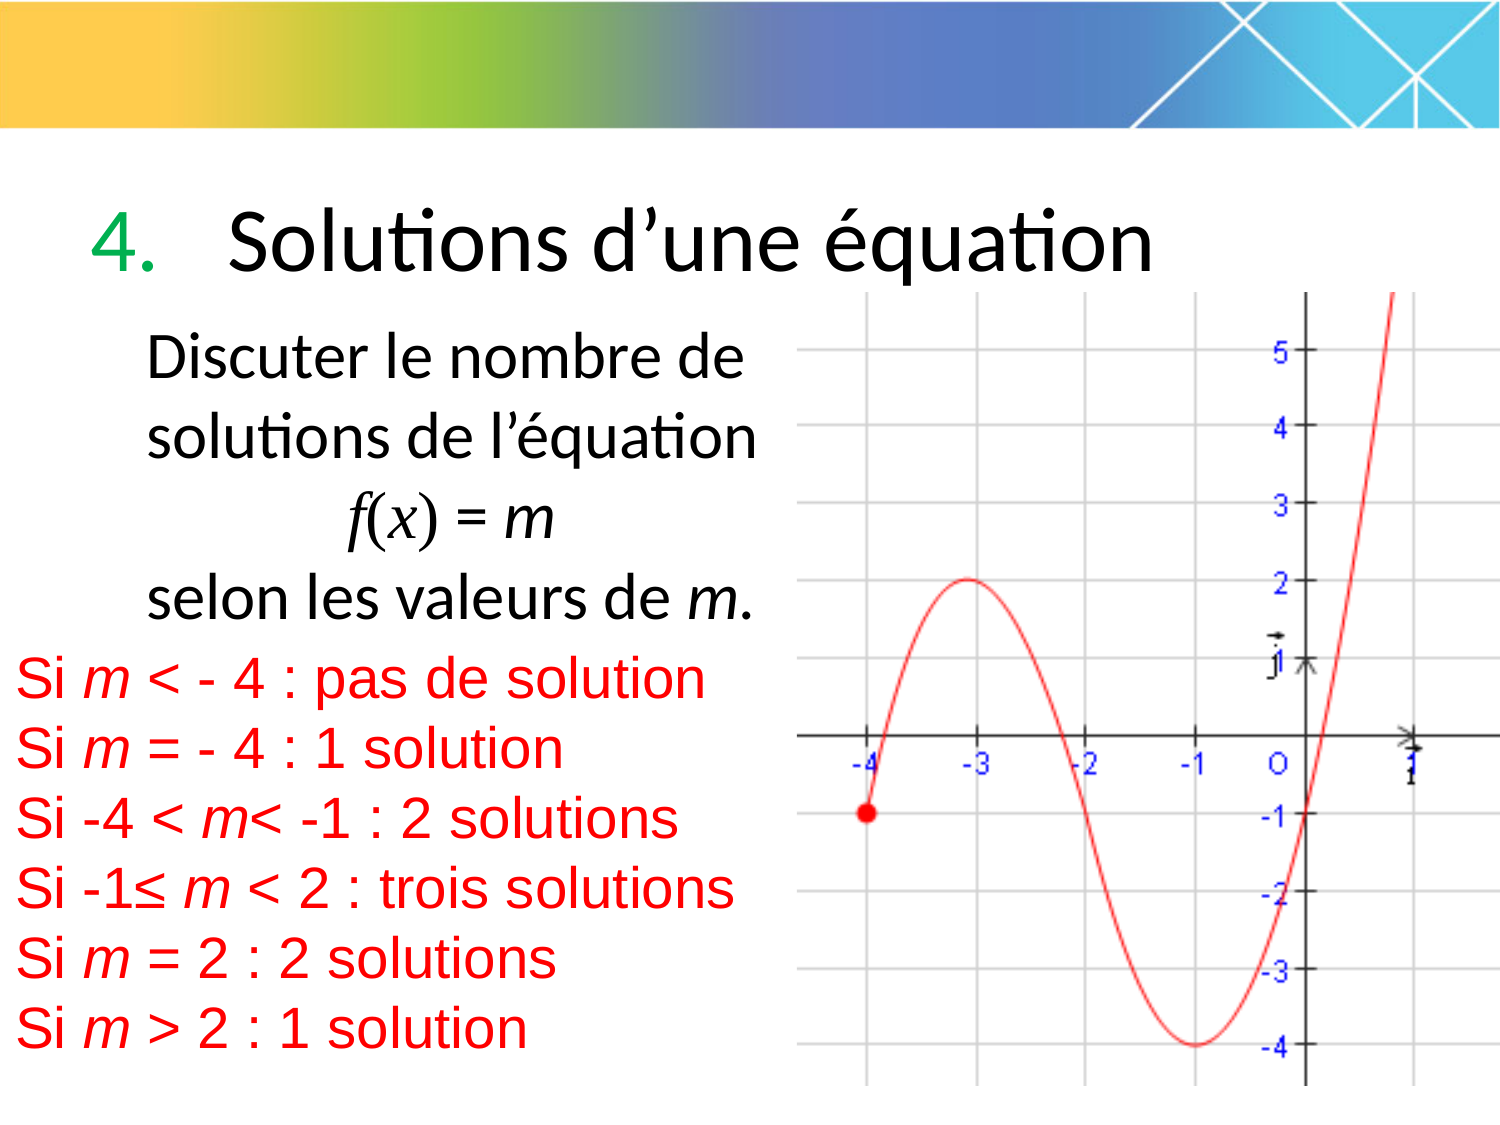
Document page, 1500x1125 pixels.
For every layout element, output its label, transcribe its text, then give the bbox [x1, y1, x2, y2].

text_box Si m < - 4 : pas de solution Si m = - 4 : 1 solution Si -4 < m< -1 : 2 solutions Si -1≤ m < 2 : trois solutions Si m = 2 : 2 solutions Si m > 2 : 1 solution [0, 632, 796, 1073]
list Discuter le nombre de solutions de l’équation f(x) = m selon les valeurs de m. [75, 304, 796, 632]
picture [796, 292, 1500, 1086]
title Solutions d’une équation [75, 164, 1426, 304]
